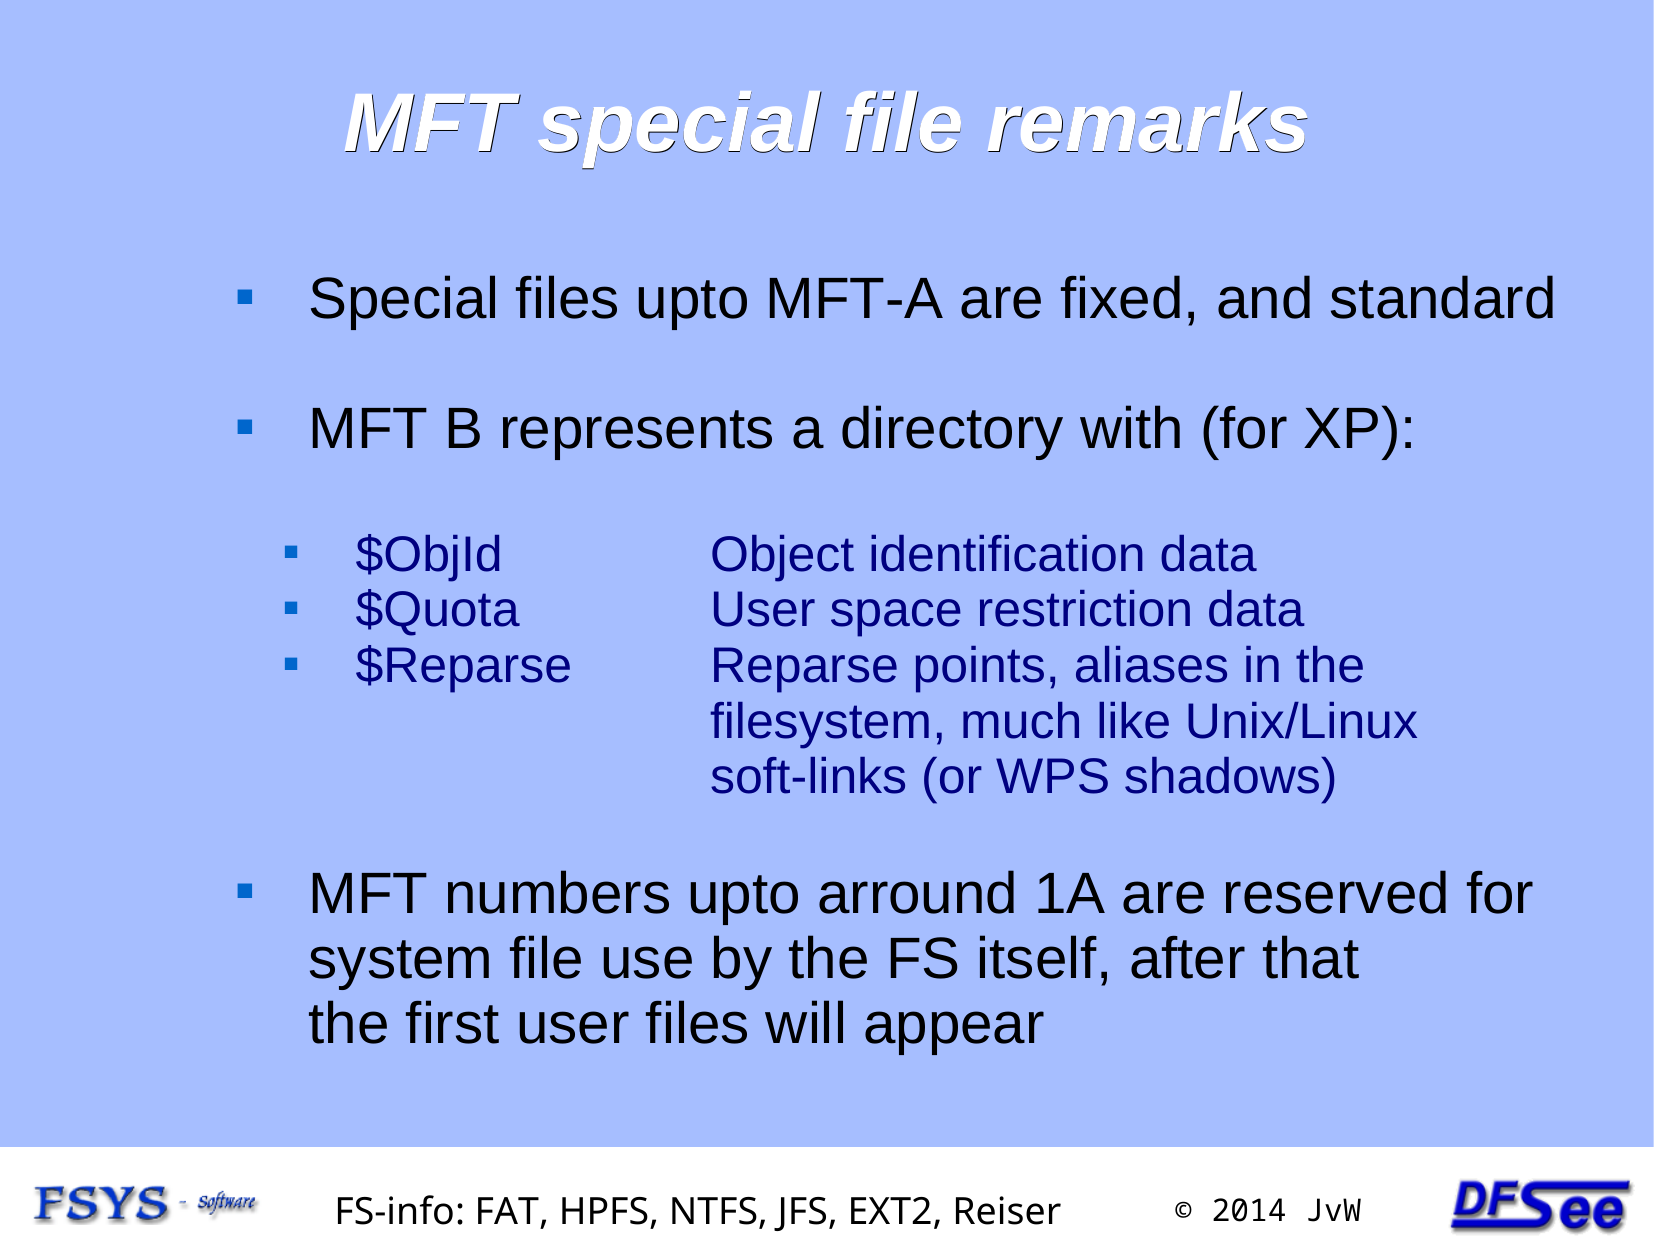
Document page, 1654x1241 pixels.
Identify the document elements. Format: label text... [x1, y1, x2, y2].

title MFT special file remarks [121, 19, 1534, 227]
list Special files upto MFT-A are fixed, and standard MFT B represents a directory with (for XP): $ObjId Object identification data $Quota User space restriction data $Reparse Reparse points, aliases in the filesystem, much like Unix/Linux soft-links (or WPS shadows) MFT numbers upto arround 1A are reserved for system file use by the FS itself, after that the first user files will appear [178, 265, 1570, 1147]
picture [1446, 1177, 1635, 1241]
picture [29, 1181, 265, 1225]
